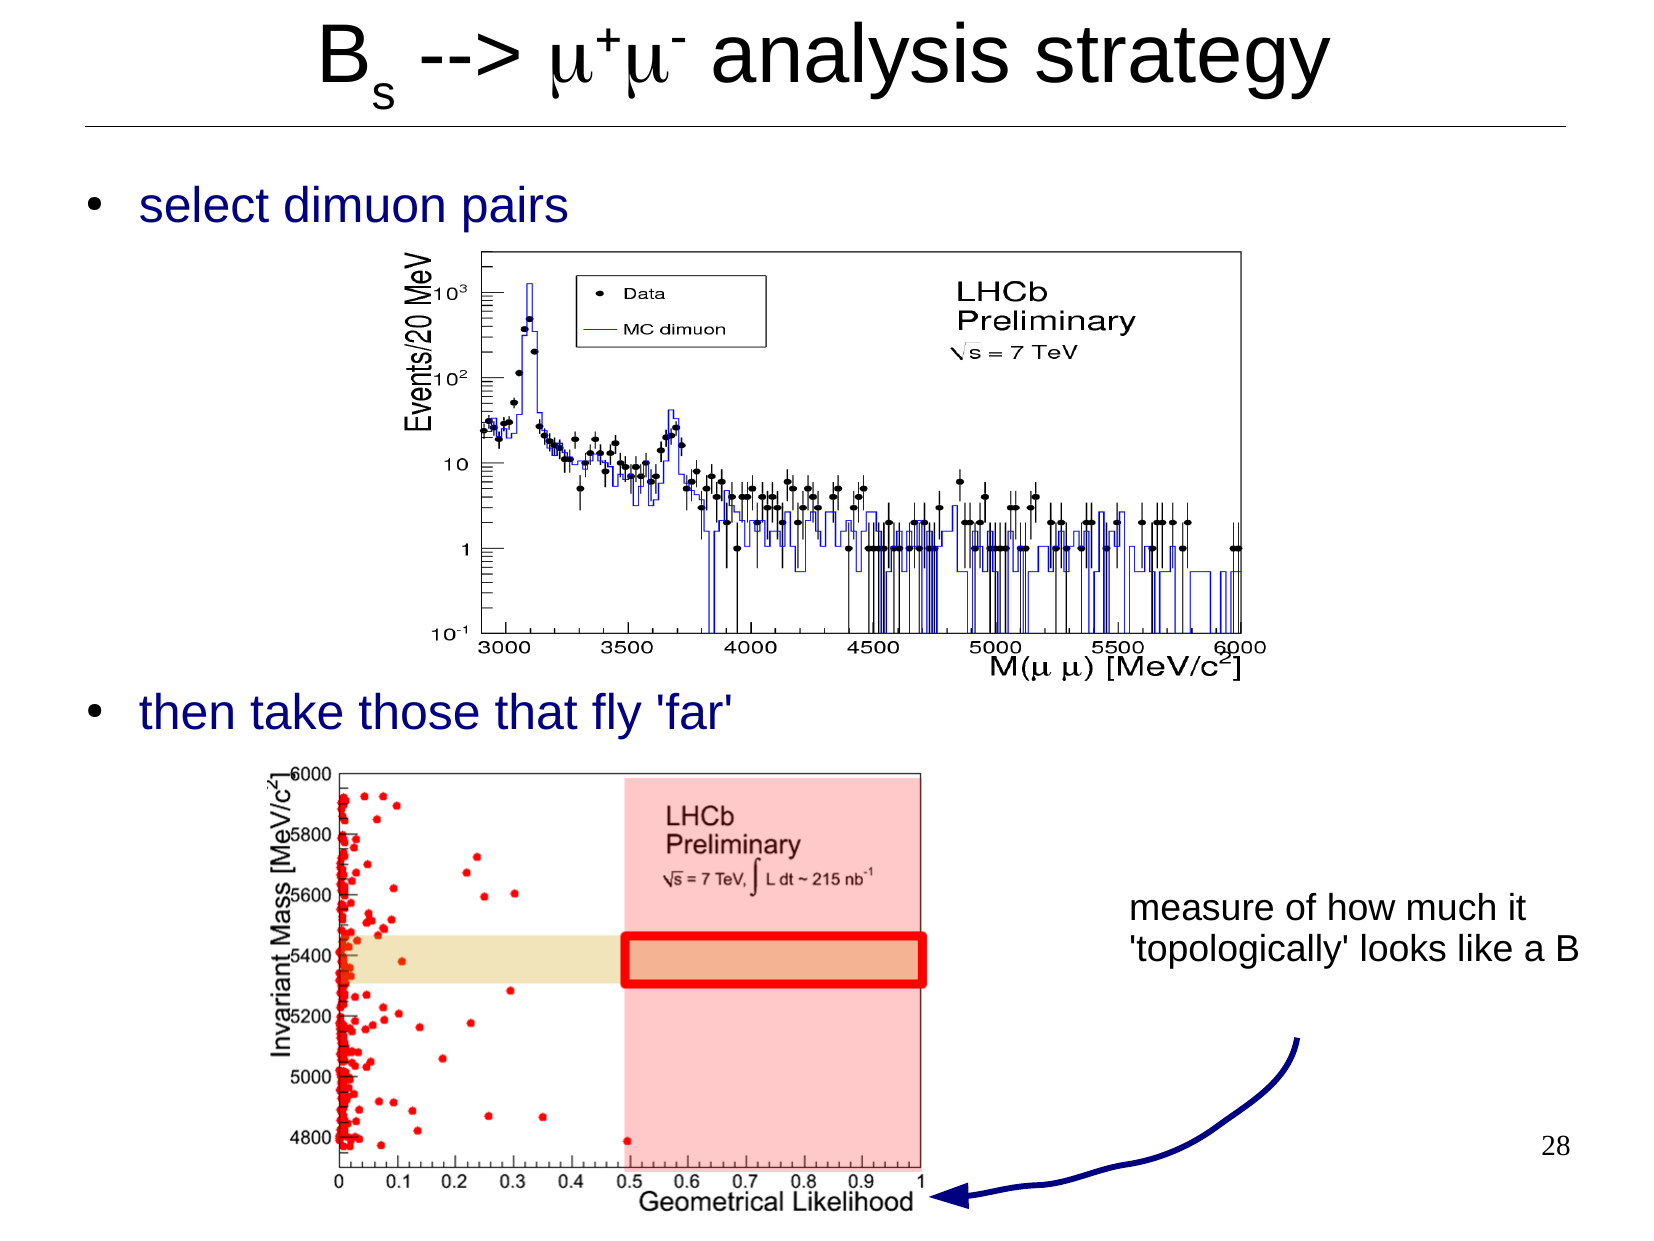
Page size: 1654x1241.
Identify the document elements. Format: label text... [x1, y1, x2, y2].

picture [266, 771, 944, 1218]
text_box measure of how much it 'topologically' looks like a B [1114, 878, 1595, 978]
list then take those that fly 'far' [68, 684, 1557, 771]
picture [386, 263, 1283, 681]
list select dimuon pairs [67, 176, 1557, 263]
title Bs --> m+m- analysis strategy [79, 2, 1568, 125]
